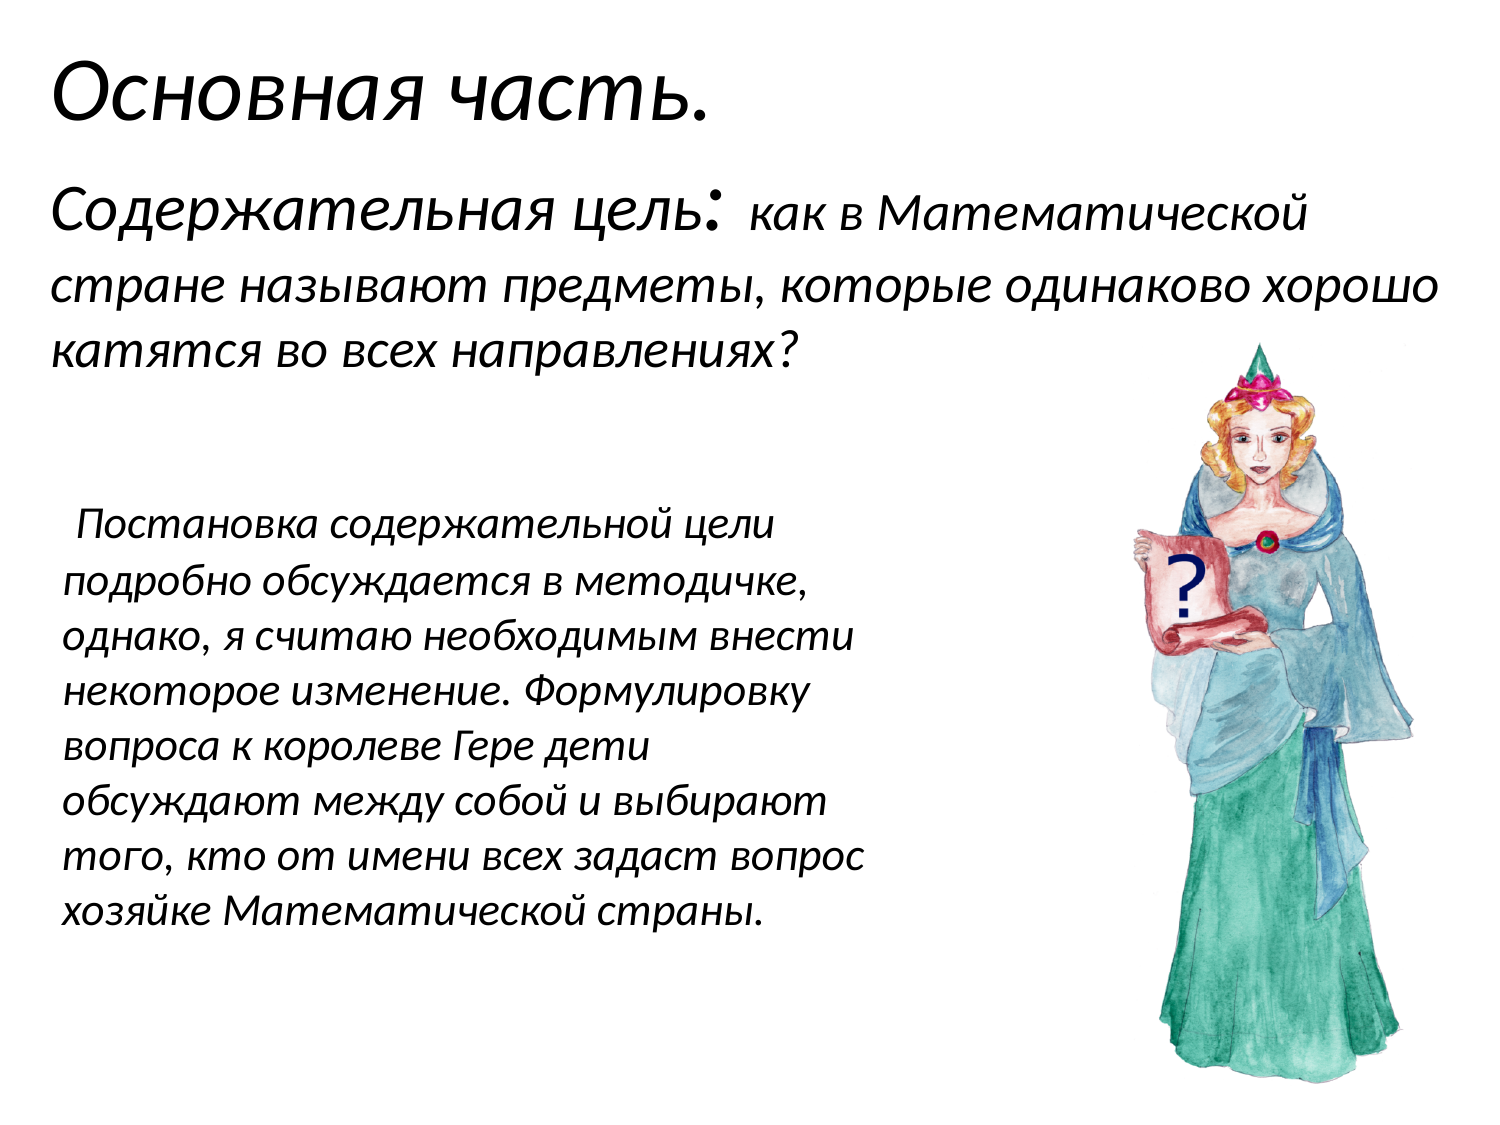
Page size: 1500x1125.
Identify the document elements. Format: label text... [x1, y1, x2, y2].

picture [1133, 342, 1418, 1087]
list Постановка содержательной цели подробно обсуждается в методичке, однако, я считаю необходимым внести некоторое изменение. Формулировку вопроса к королеве Гере дети обсуждают между собой и выбирают того, кто от имени всех задаст вопрос хозяйке Математической страны. [47, 472, 886, 1005]
title Основная часть. Содержательная цель: как в Математической стране называют предметы, которые одинаково хорошо катятся во всех направлениях? [35, 21, 1477, 319]
